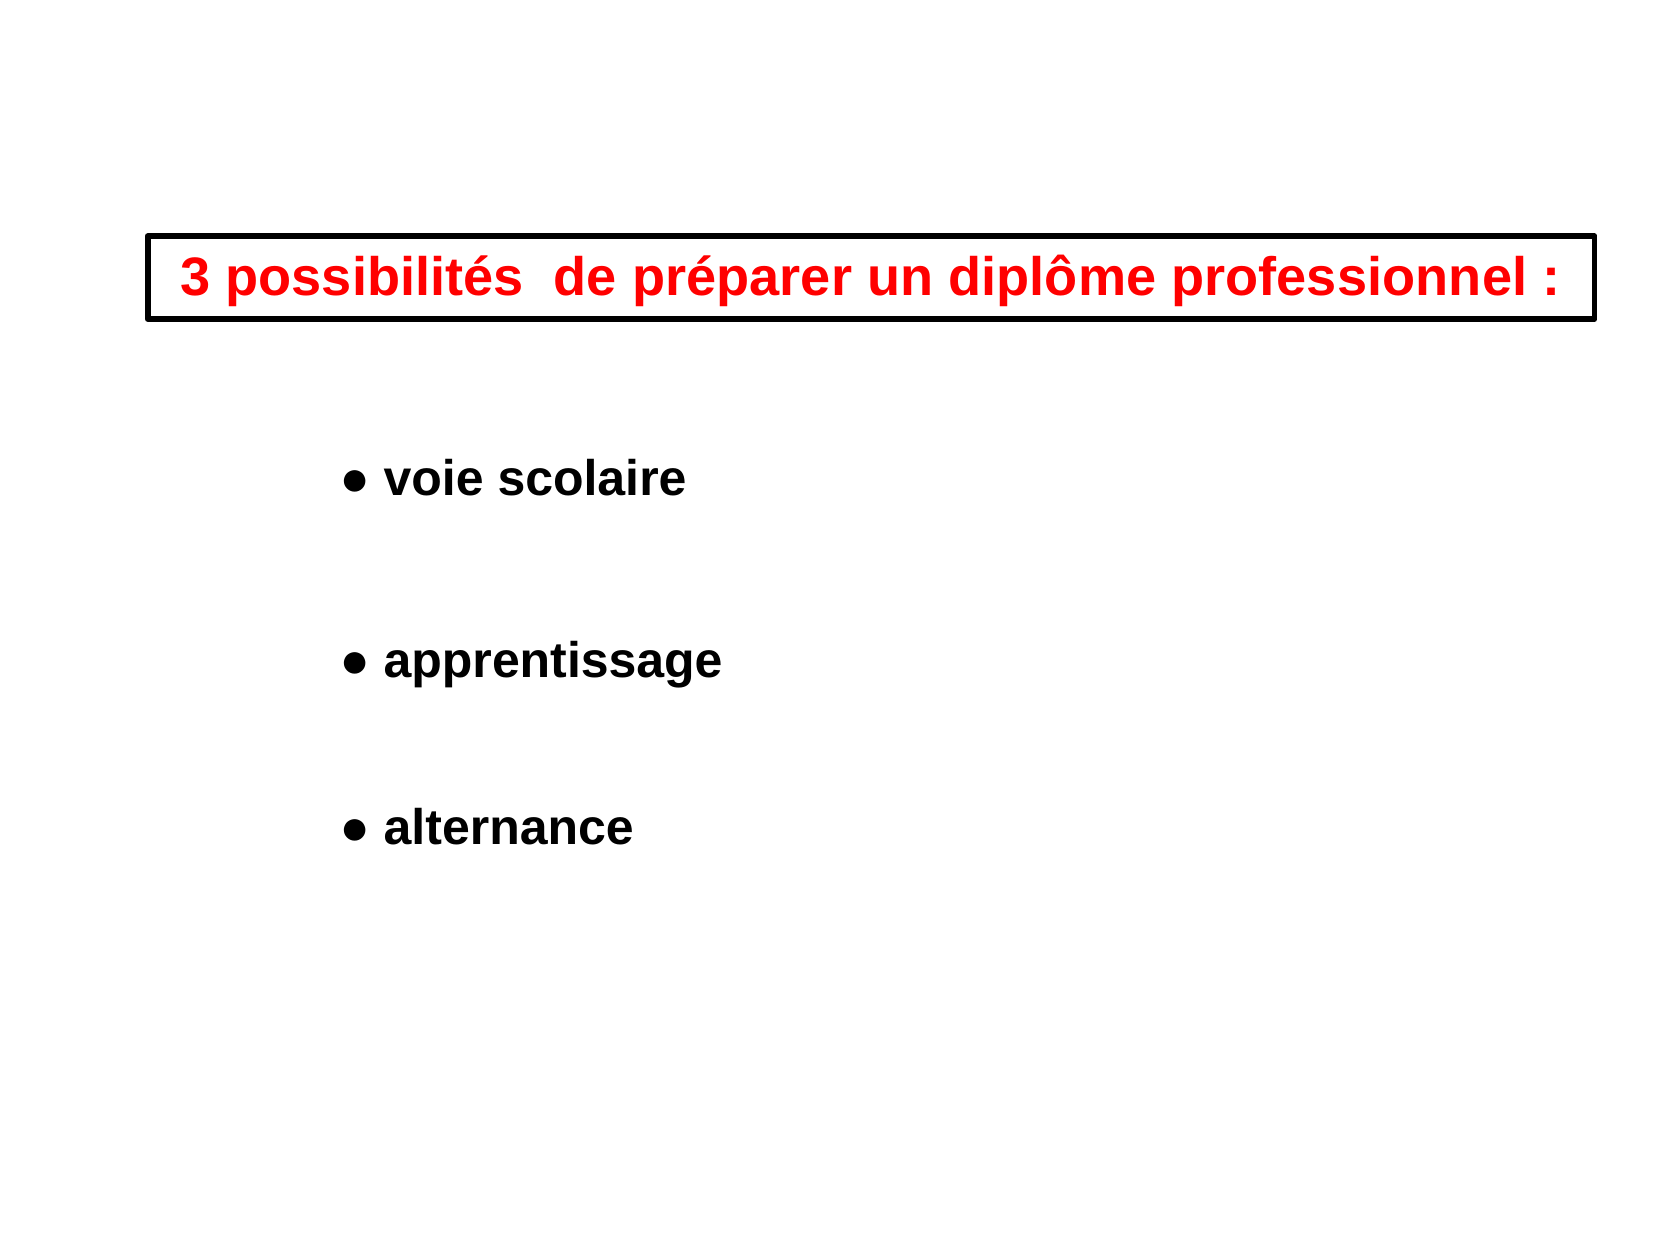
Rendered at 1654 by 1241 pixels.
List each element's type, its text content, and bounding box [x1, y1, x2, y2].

text_box 3 possibilités de préparer un diplôme professionnel : [147, 236, 1595, 319]
text_box ● voie scolaire ● apprentissage ● alternance [324, 442, 1241, 869]
